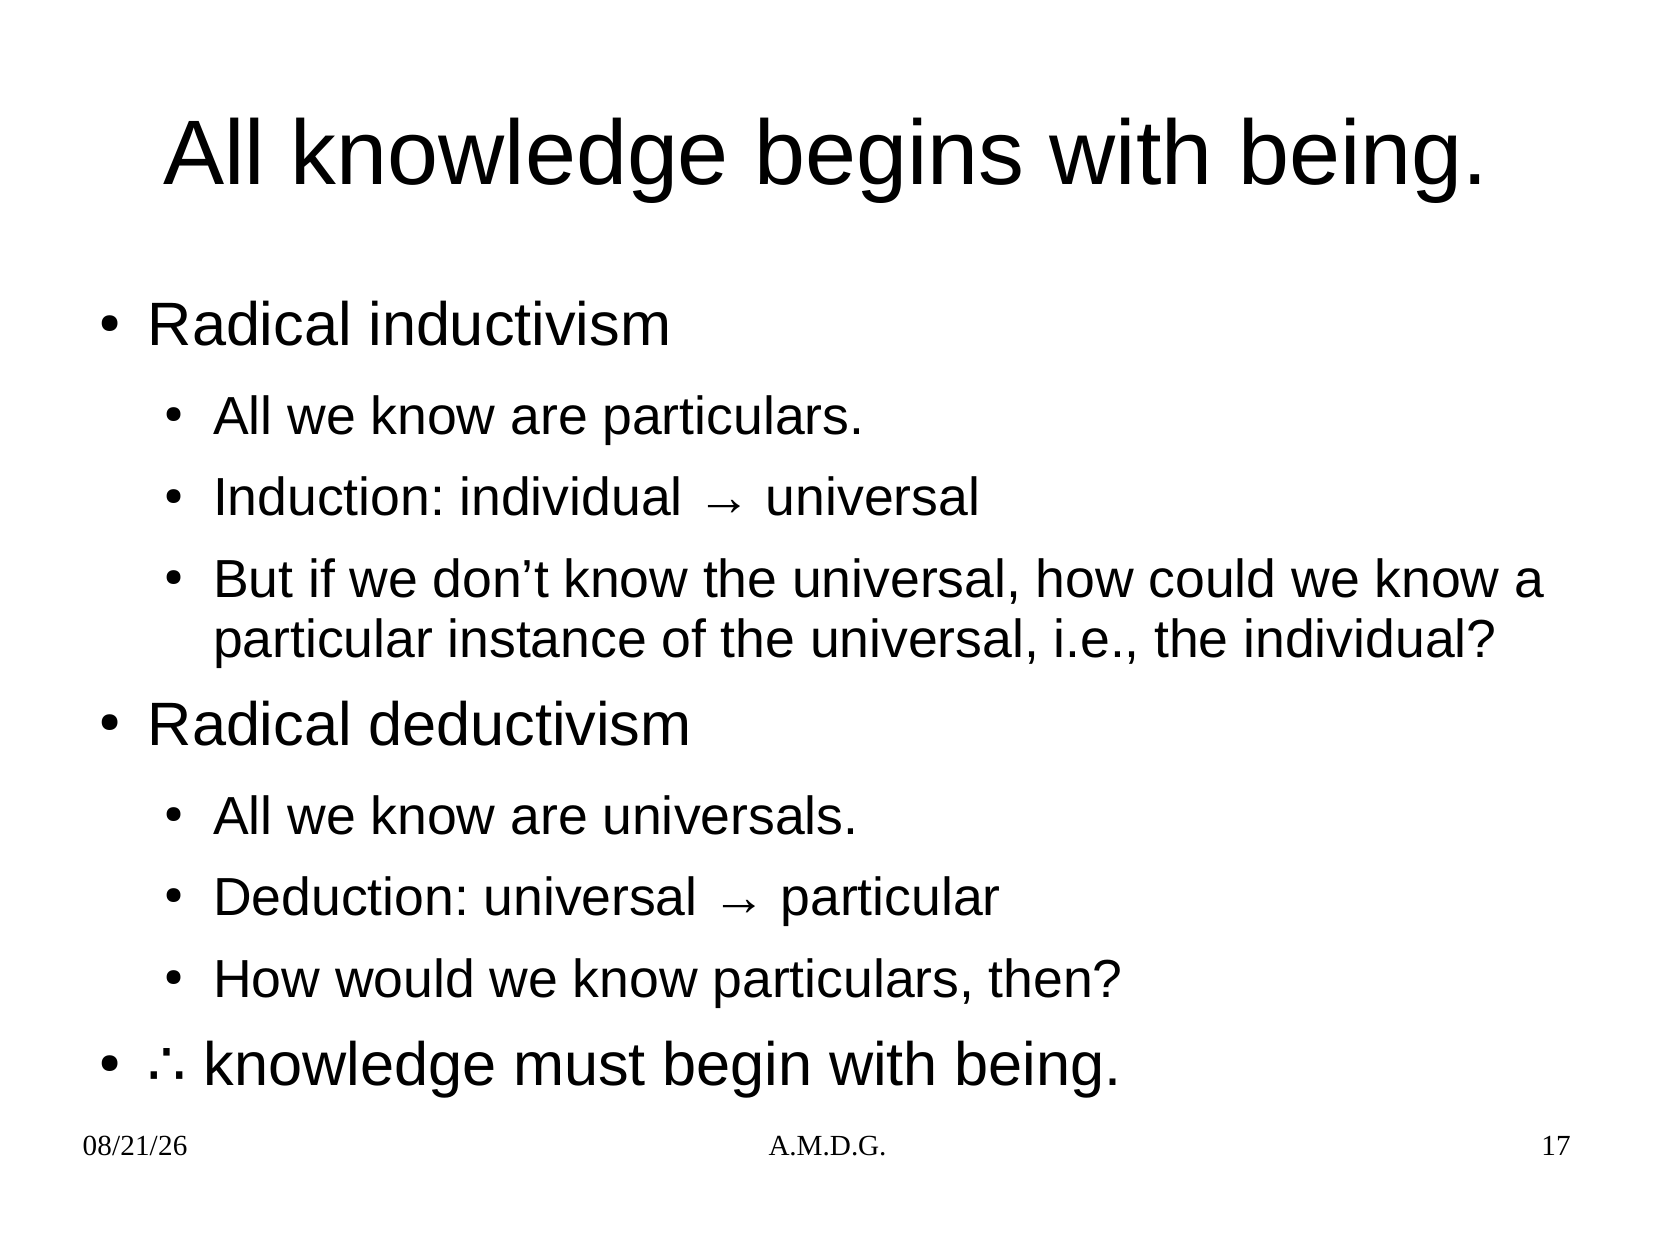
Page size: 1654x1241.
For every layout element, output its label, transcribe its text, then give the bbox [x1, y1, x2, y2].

title All knowledge begins with being. [82, 49, 1571, 257]
list Radical inductivism All we know are particulars. Induction: individual → universal But if we don’t know the universal, how could we know a particular instance of the universal, i.e., the individual? Radical deductivism All we know are universals. Deduction: universal → particular How would we know particulars, then? ∴ knowledge must begin with being. [82, 290, 1571, 1109]
